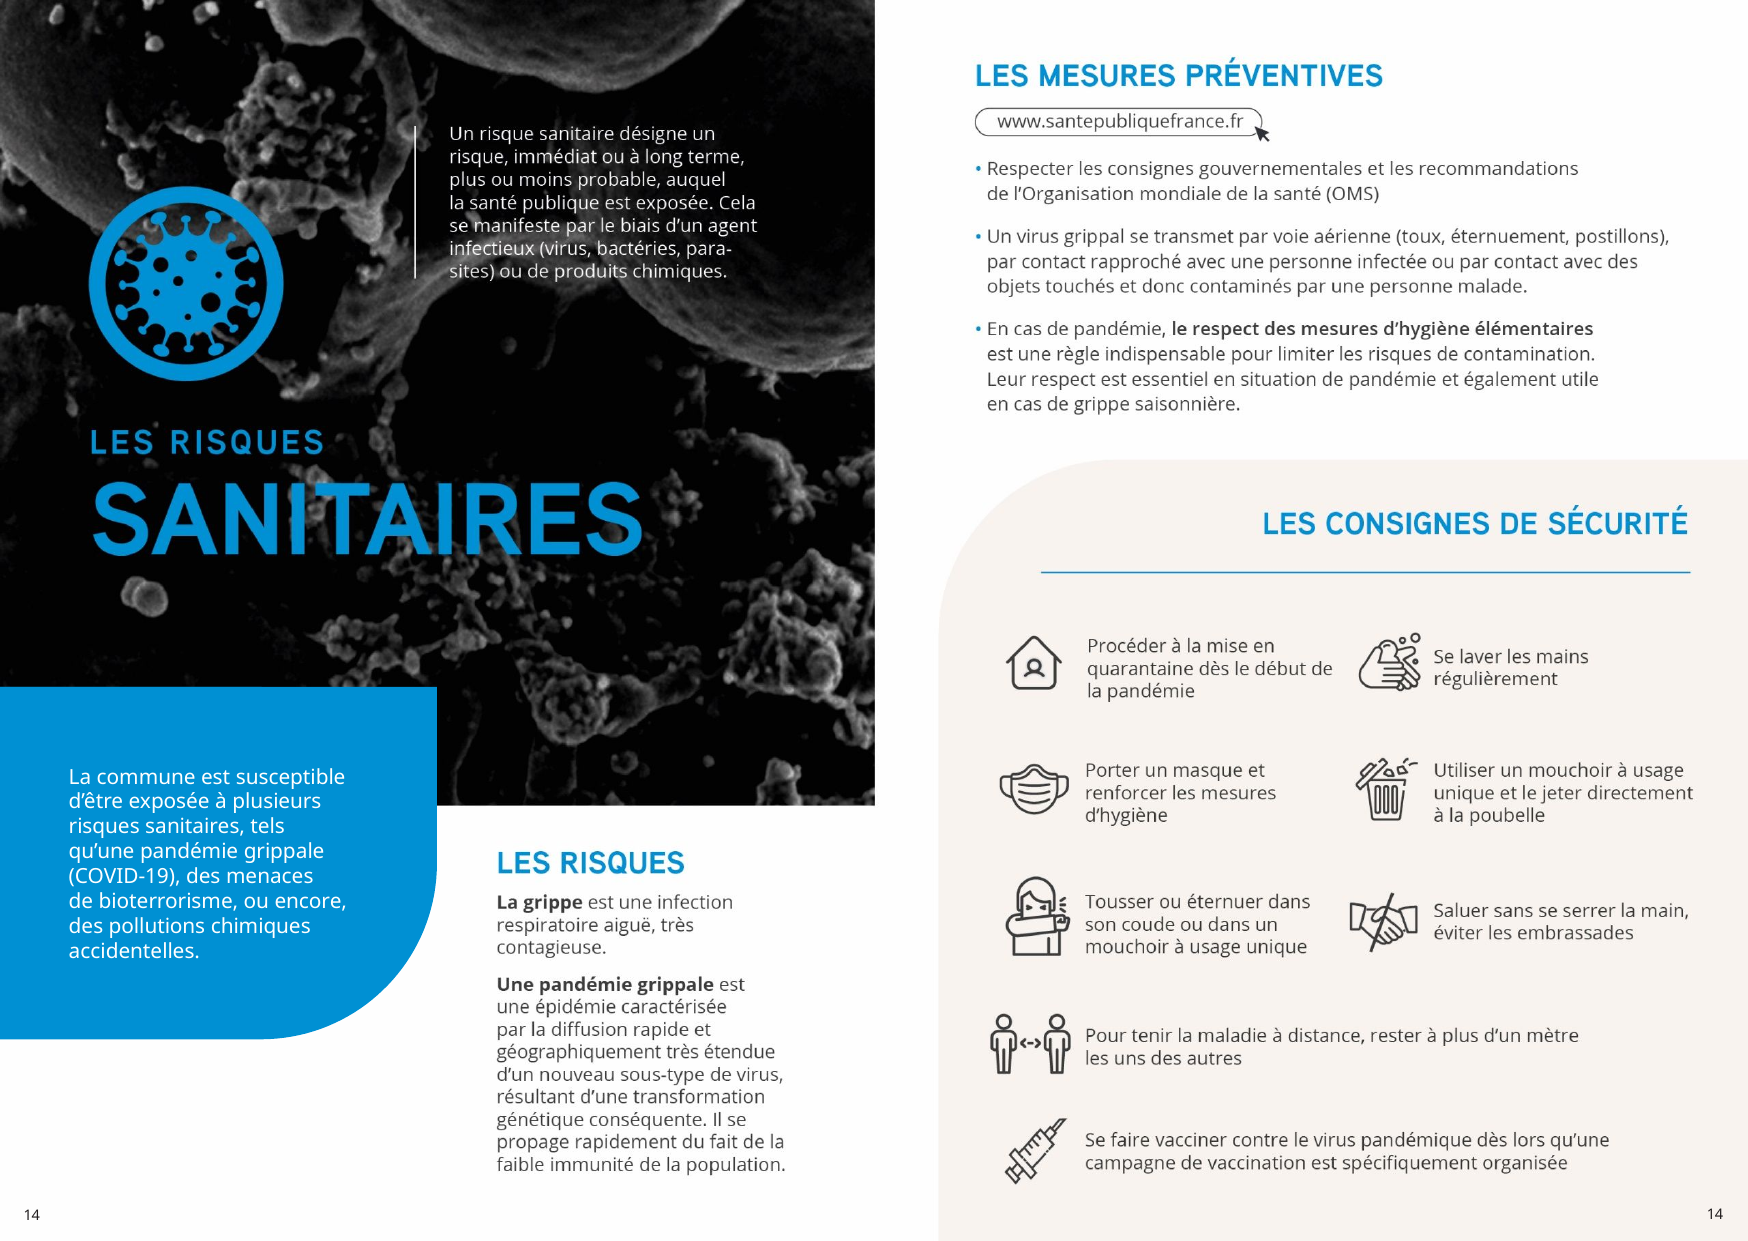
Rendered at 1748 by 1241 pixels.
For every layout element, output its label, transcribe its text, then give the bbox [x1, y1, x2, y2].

text_box <numéro> [17, 1205, 62, 1226]
text_box La commune est susceptible d’être exposée à plusieurs risques sanitaires, tels qu’une pandémie grippale (COVID-19), des menaces de bioterrorisme, ou encore, des pollutions chimiques accidentelles. [68, 761, 357, 964]
text_box [0, 686, 437, 1040]
text_box <numéro> [1691, 1204, 1724, 1225]
picture [0, 0, 1748, 1241]
